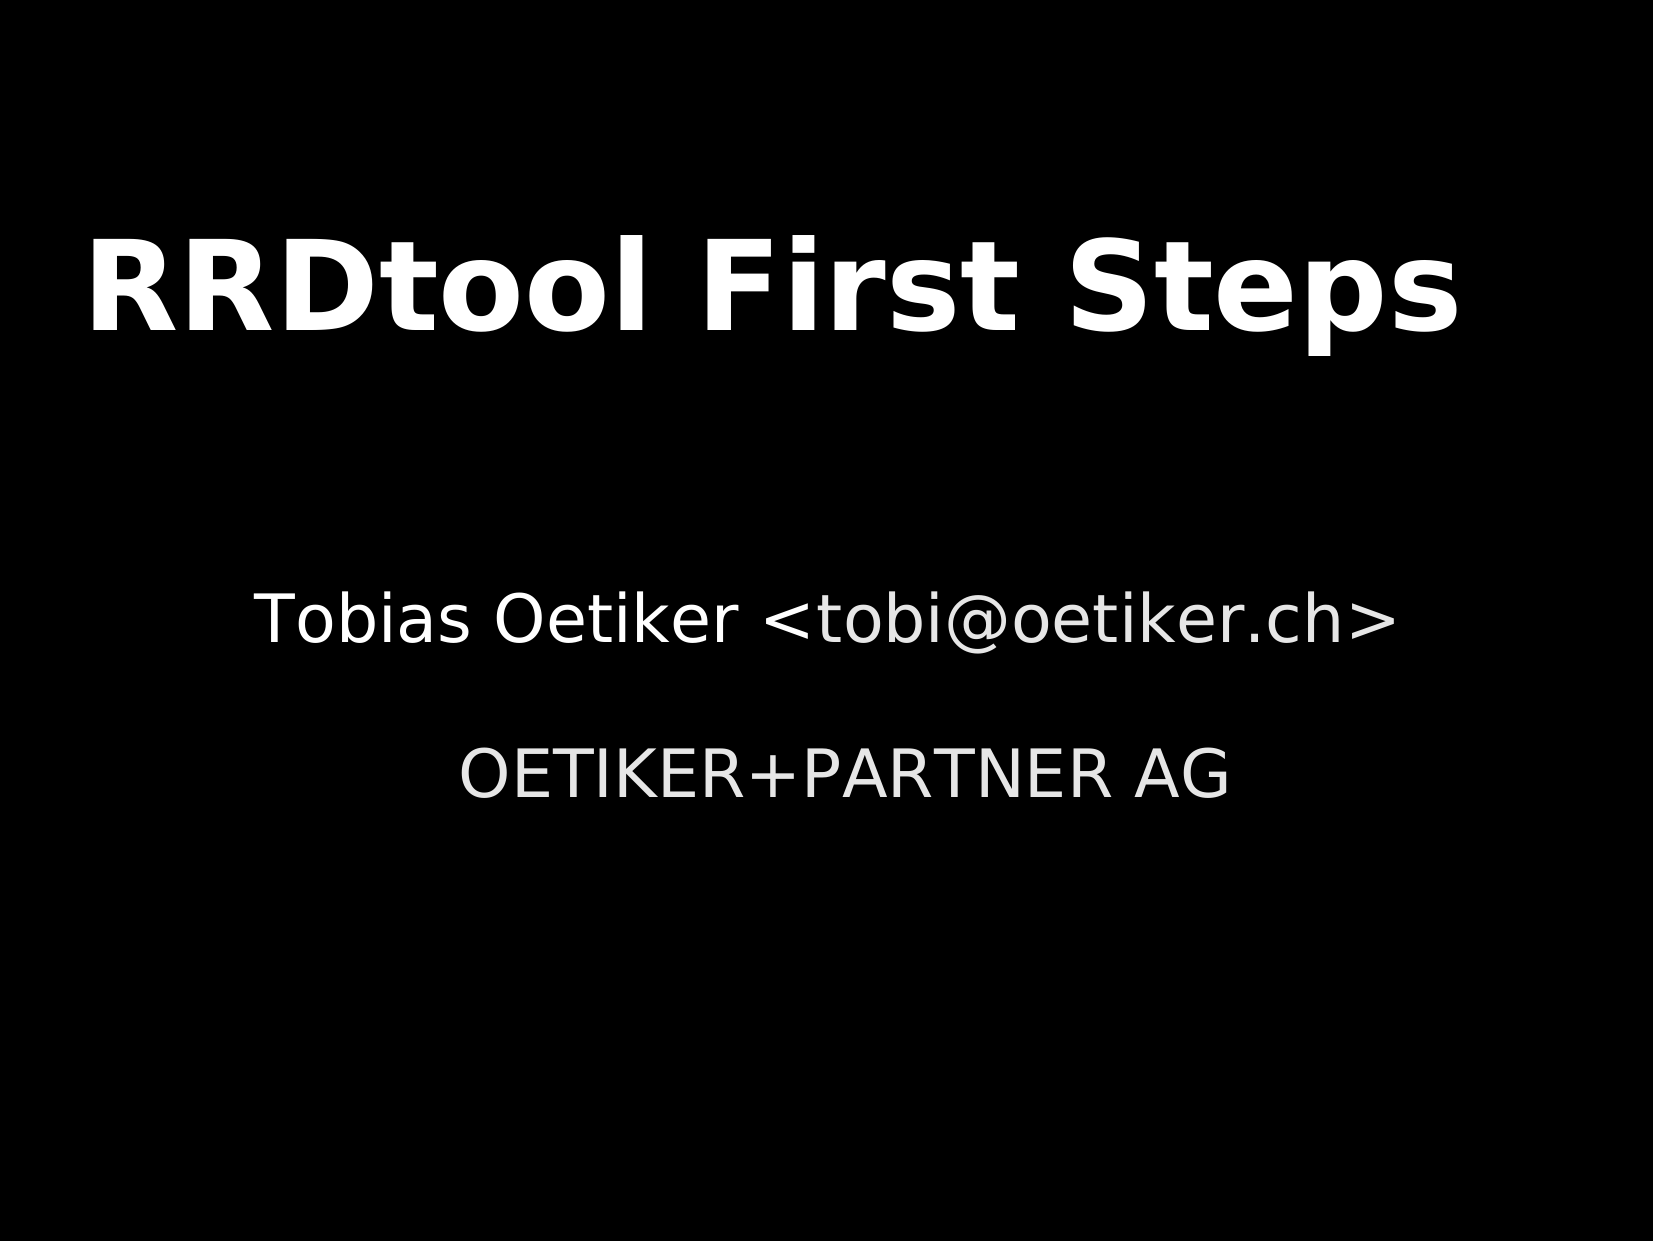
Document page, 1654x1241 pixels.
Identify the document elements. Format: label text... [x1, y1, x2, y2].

title RRDtool First Steps [82, 77, 1560, 497]
subtitle Tobias Oetiker <tobi@oetiker.ch> OETIKER+PARTNER AG [50, 295, 1571, 1099]
